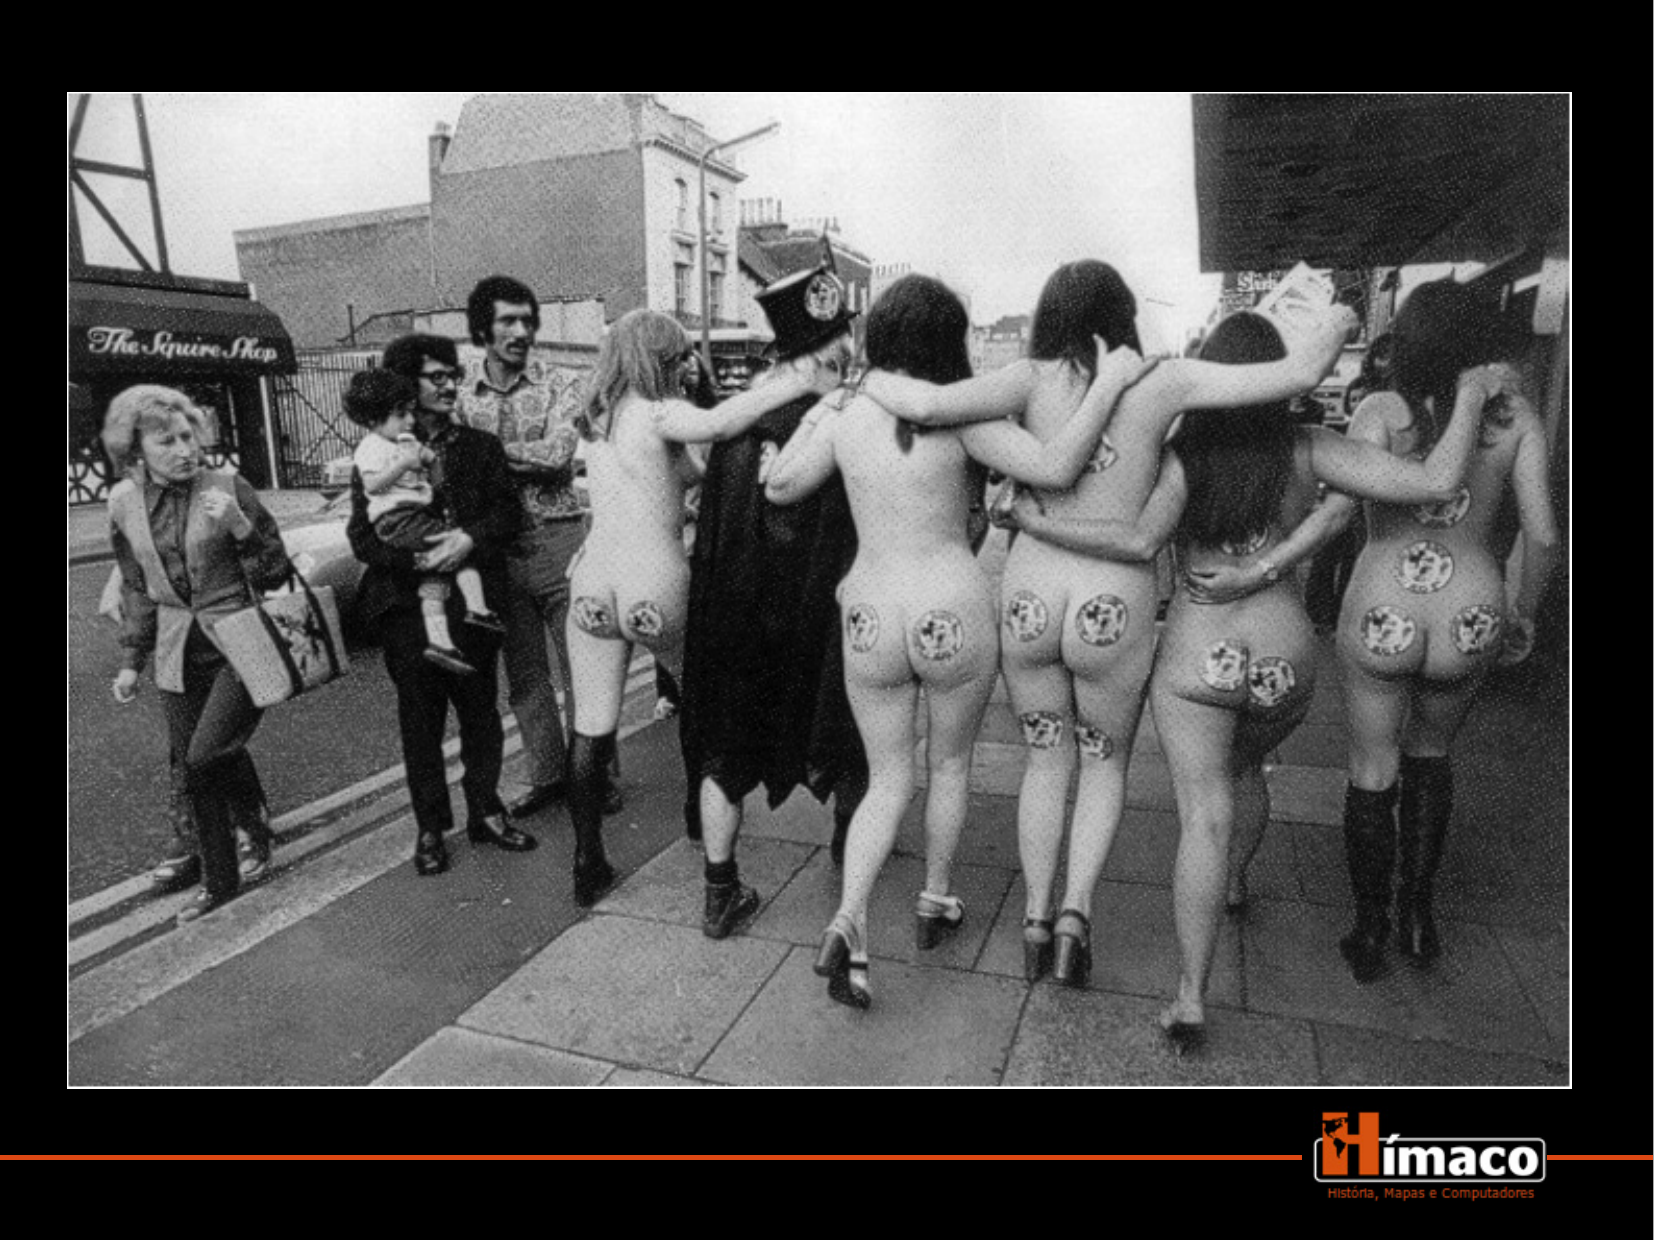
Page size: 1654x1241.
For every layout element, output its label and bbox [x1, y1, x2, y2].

picture [67, 92, 1572, 1217]
